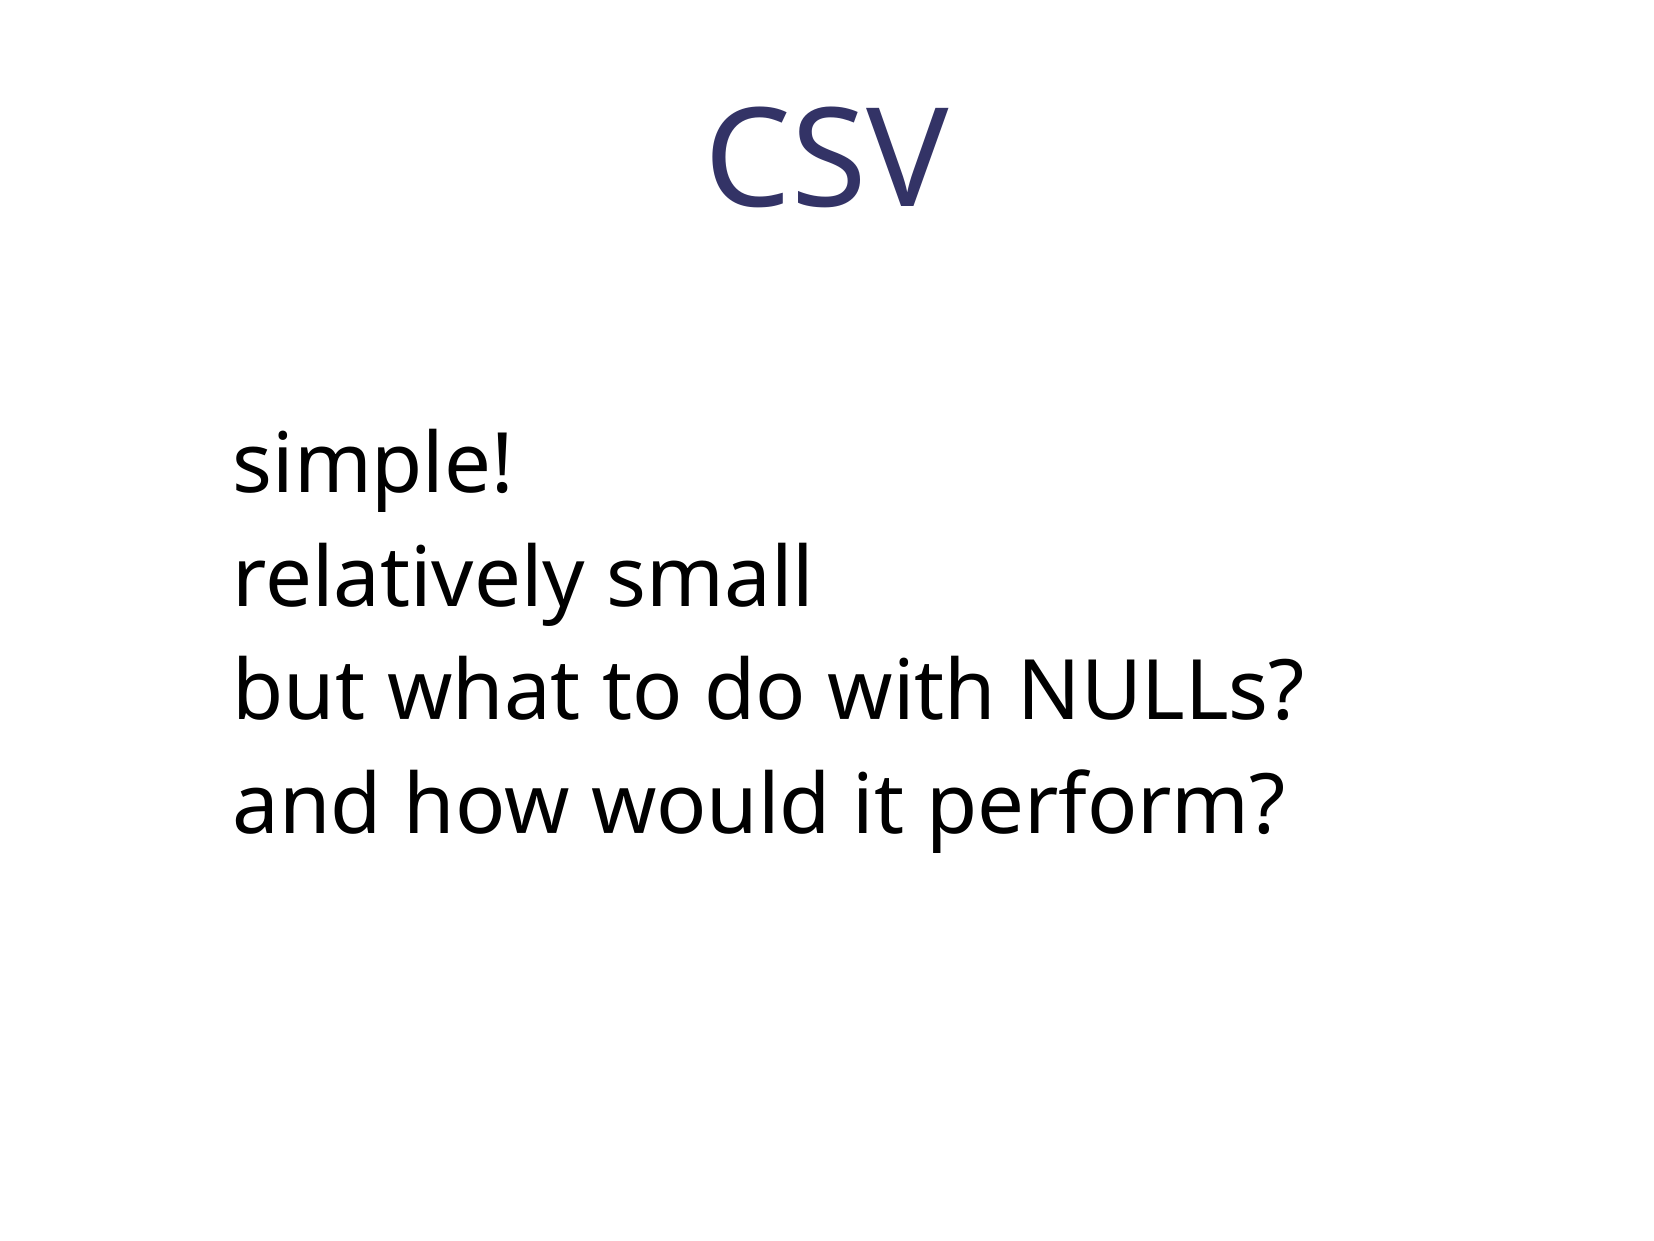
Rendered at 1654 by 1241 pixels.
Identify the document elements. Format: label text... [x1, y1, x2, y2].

title CSV [82, 56, 1571, 250]
subtitle simple! relatively small but what to do with NULLs? and how would it perform? [82, 290, 1571, 1094]
